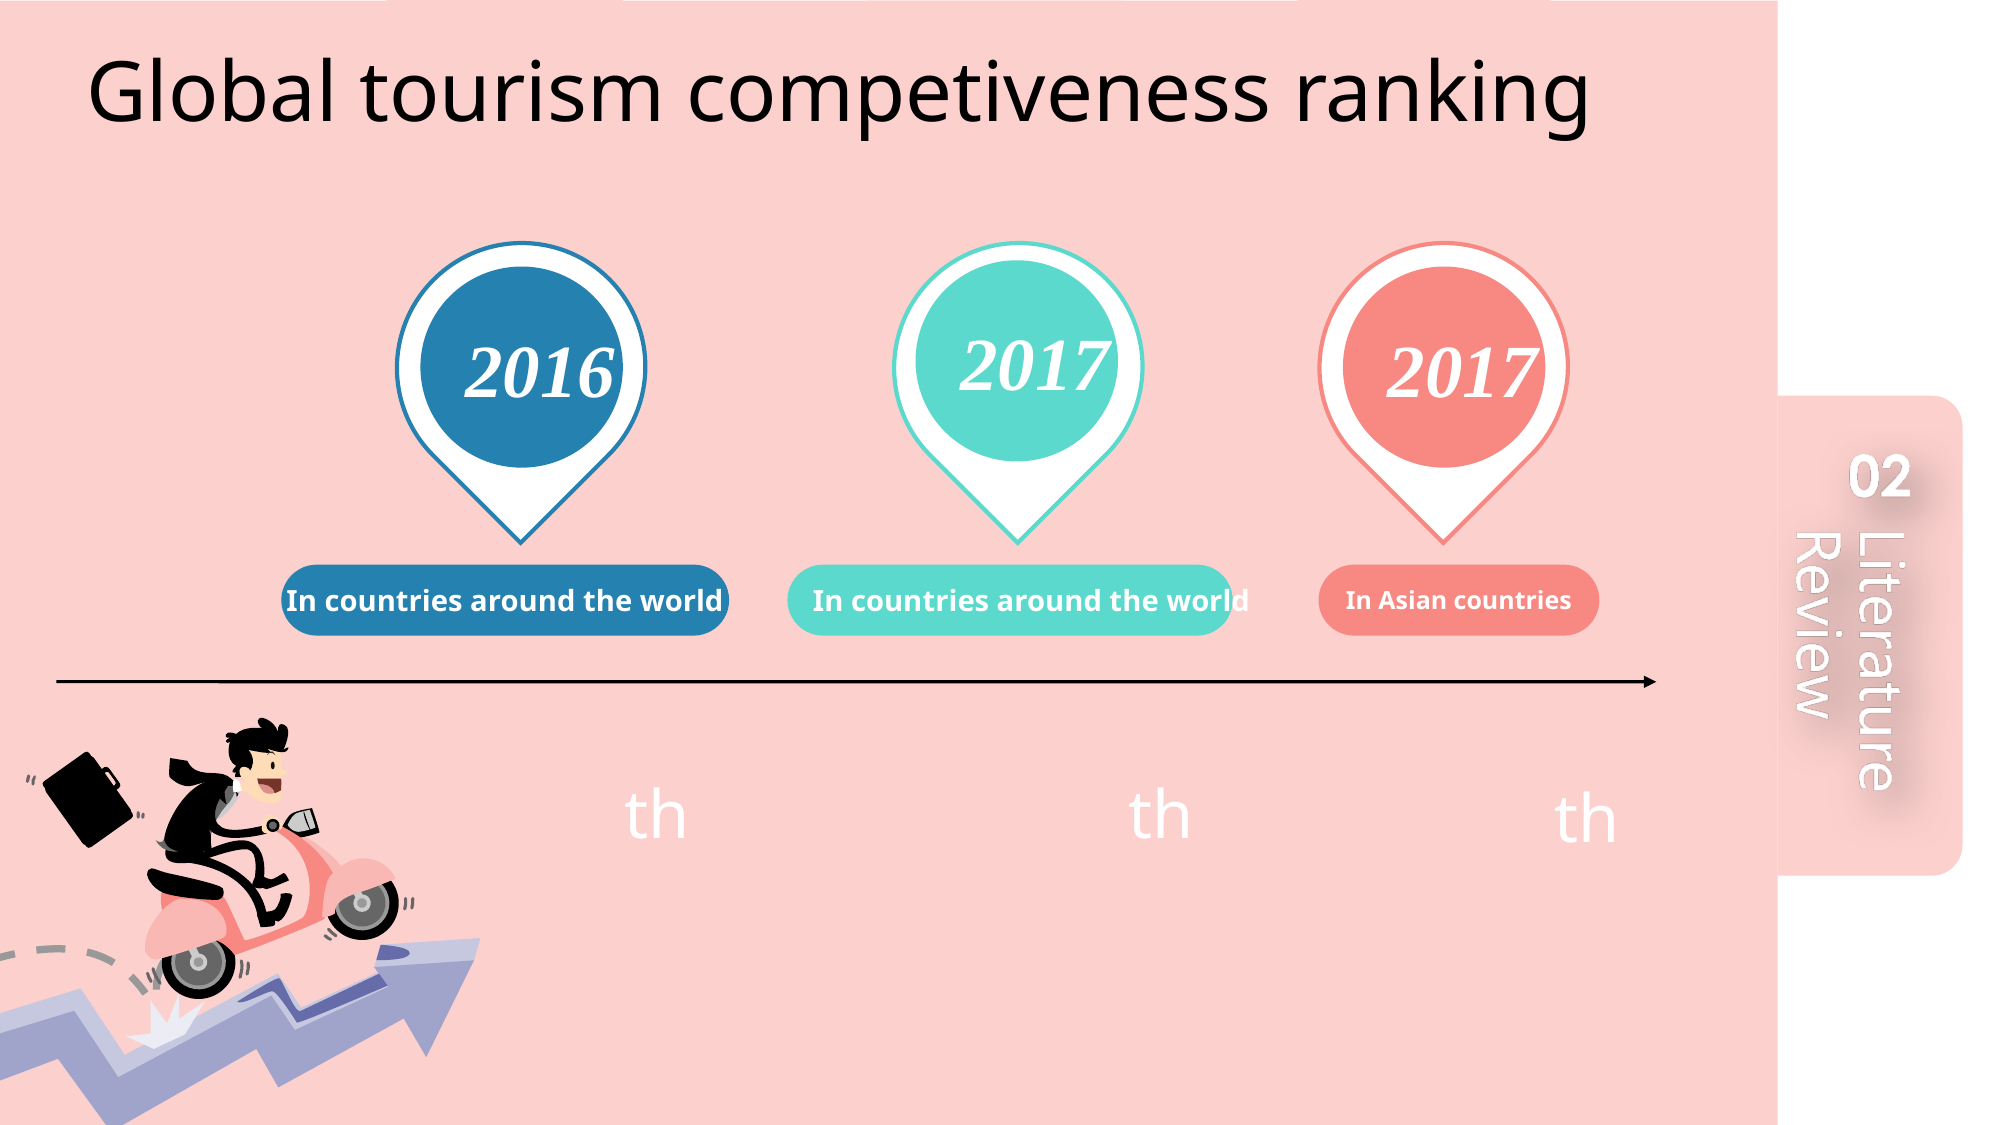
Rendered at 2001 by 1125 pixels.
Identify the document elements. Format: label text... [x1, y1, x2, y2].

text_box In countries around the world [281, 564, 730, 636]
picture [1749, 421, 1949, 883]
text_box th [1539, 744, 1655, 864]
text_box th [1113, 740, 1229, 860]
text_box In countries around the world [787, 564, 1233, 636]
text_box 2017 [1342, 266, 1546, 468]
text_box In Asian countries [1318, 564, 1600, 636]
text_box Global tourism competiveness ranking [71, 41, 1738, 147]
text_box 2017 [915, 260, 1118, 462]
text_box 2016 [420, 266, 623, 468]
text_box [0, 0, 1963, 1125]
text_box th [610, 740, 725, 860]
